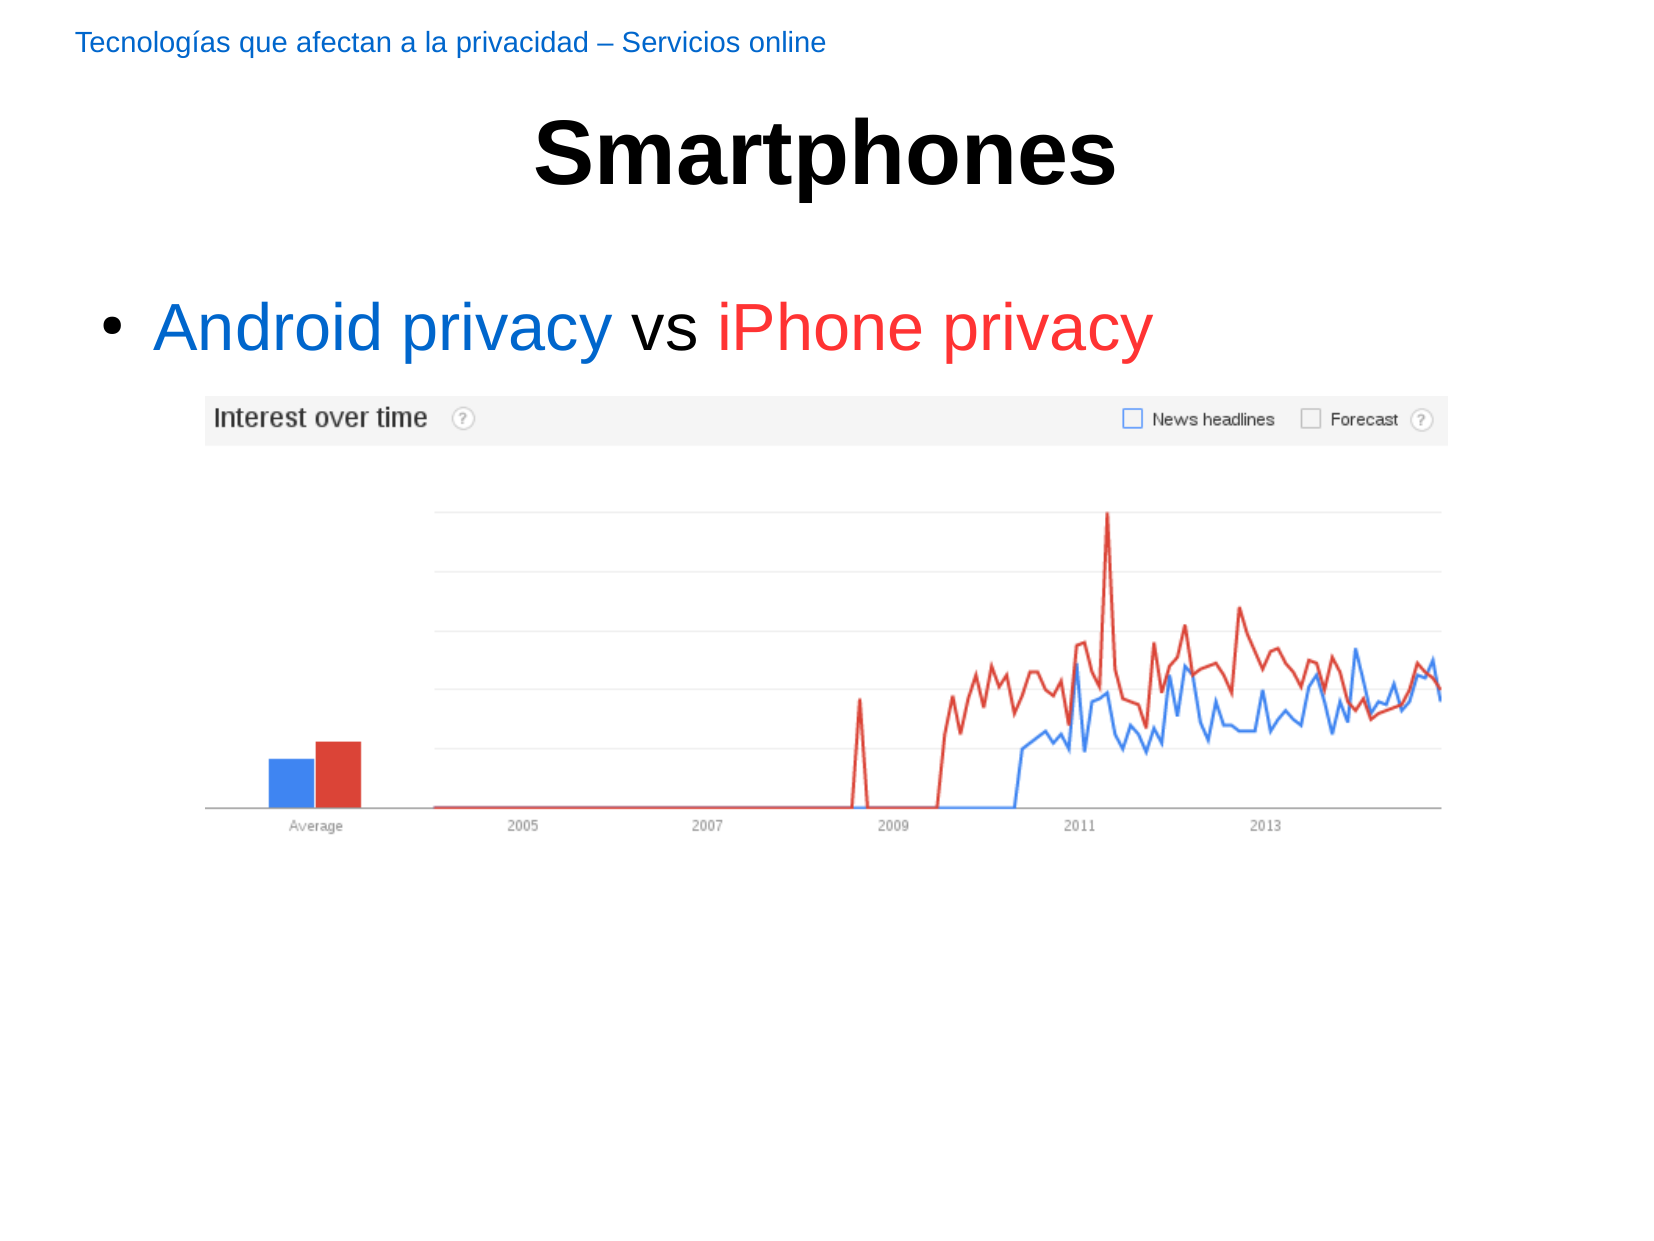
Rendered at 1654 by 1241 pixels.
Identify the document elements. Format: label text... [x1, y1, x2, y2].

list Android privacy vs iPhone privacy [82, 290, 1571, 1010]
title Smartphones [82, 49, 1571, 257]
text_box Tecnologías que afectan a la privacidad – Servicios online [60, 18, 961, 66]
picture [205, 396, 1448, 839]
